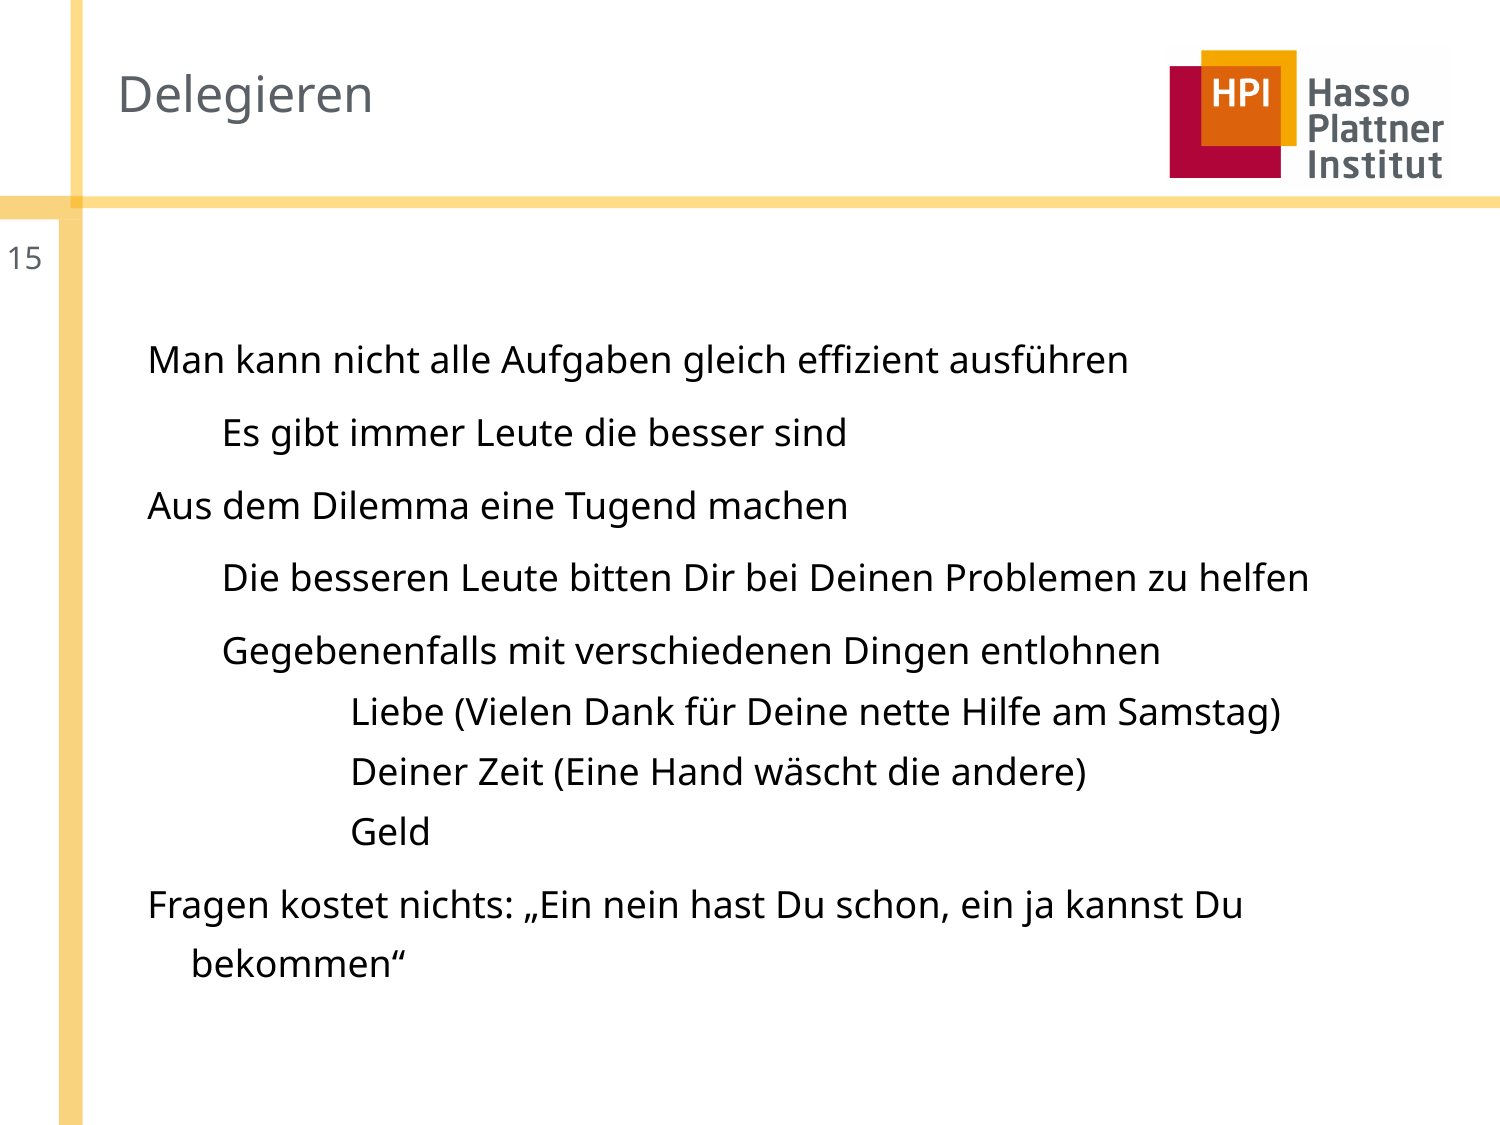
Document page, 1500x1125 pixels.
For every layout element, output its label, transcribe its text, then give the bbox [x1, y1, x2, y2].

list Man kann nicht alle Aufgaben gleich effizient ausführen Es gibt immer Leute die besser sind Aus dem Dilemma eine Tugend machen Die besseren Leute bitten Dir bei Deinen Problemen zu helfen Gegebenenfalls mit verschiedenen Dingen entlohnen Liebe (Vielen Dank für Deine nette Hilfe am Samstag) Deiner Zeit (Eine Hand wäscht die andere) Geld Fragen kostet nichts: „Ein nein hast Du schon, ein ja kannst Du bekommen“ [117, 326, 1459, 1056]
title Delegieren [117, 7, 1093, 179]
